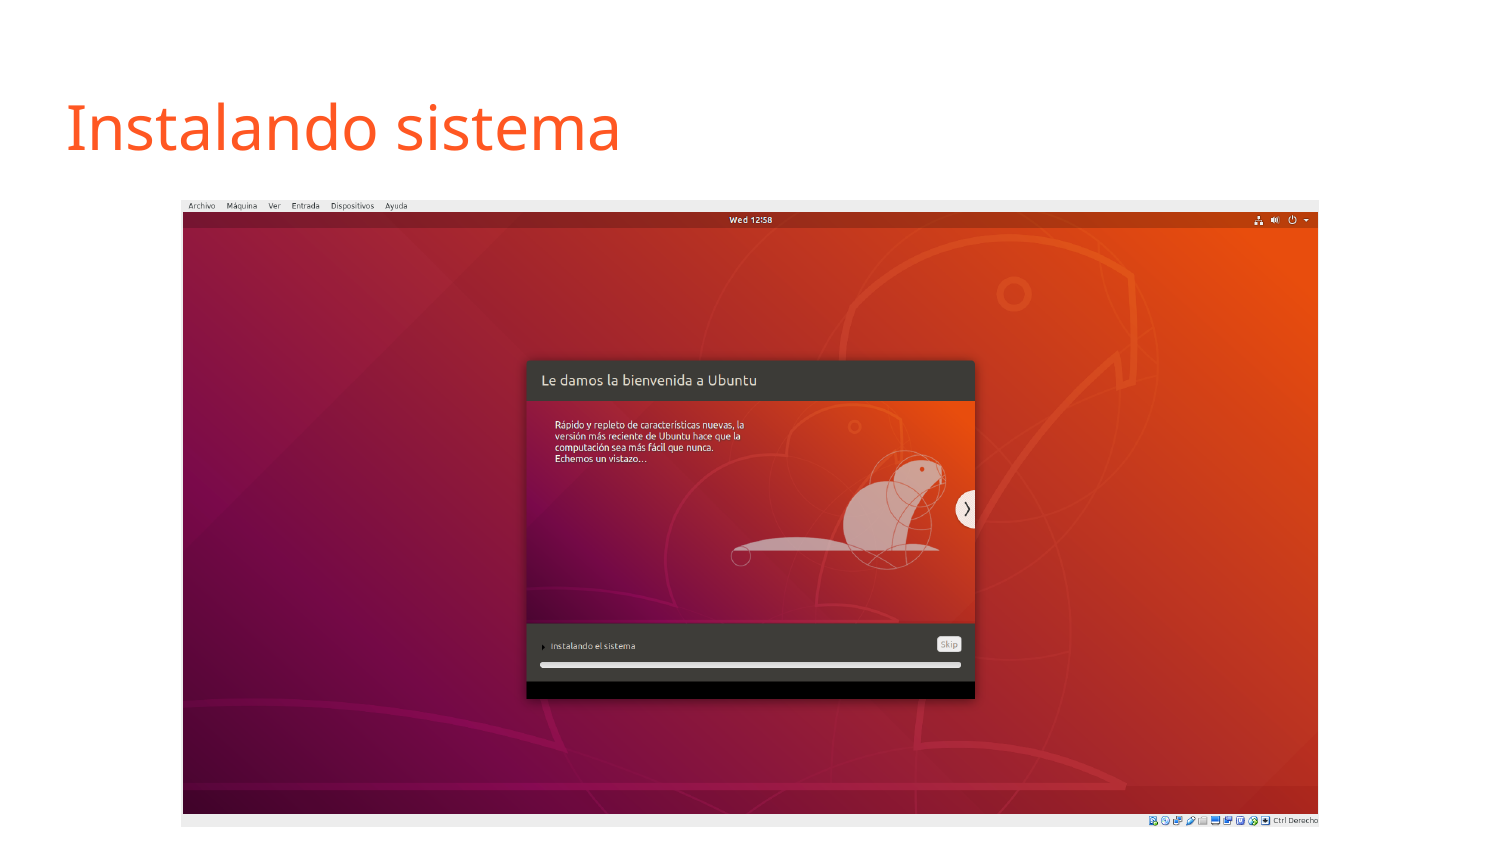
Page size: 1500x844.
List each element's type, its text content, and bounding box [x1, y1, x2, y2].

picture [181, 200, 1319, 828]
title Instalando sistema [51, 72, 1449, 167]
